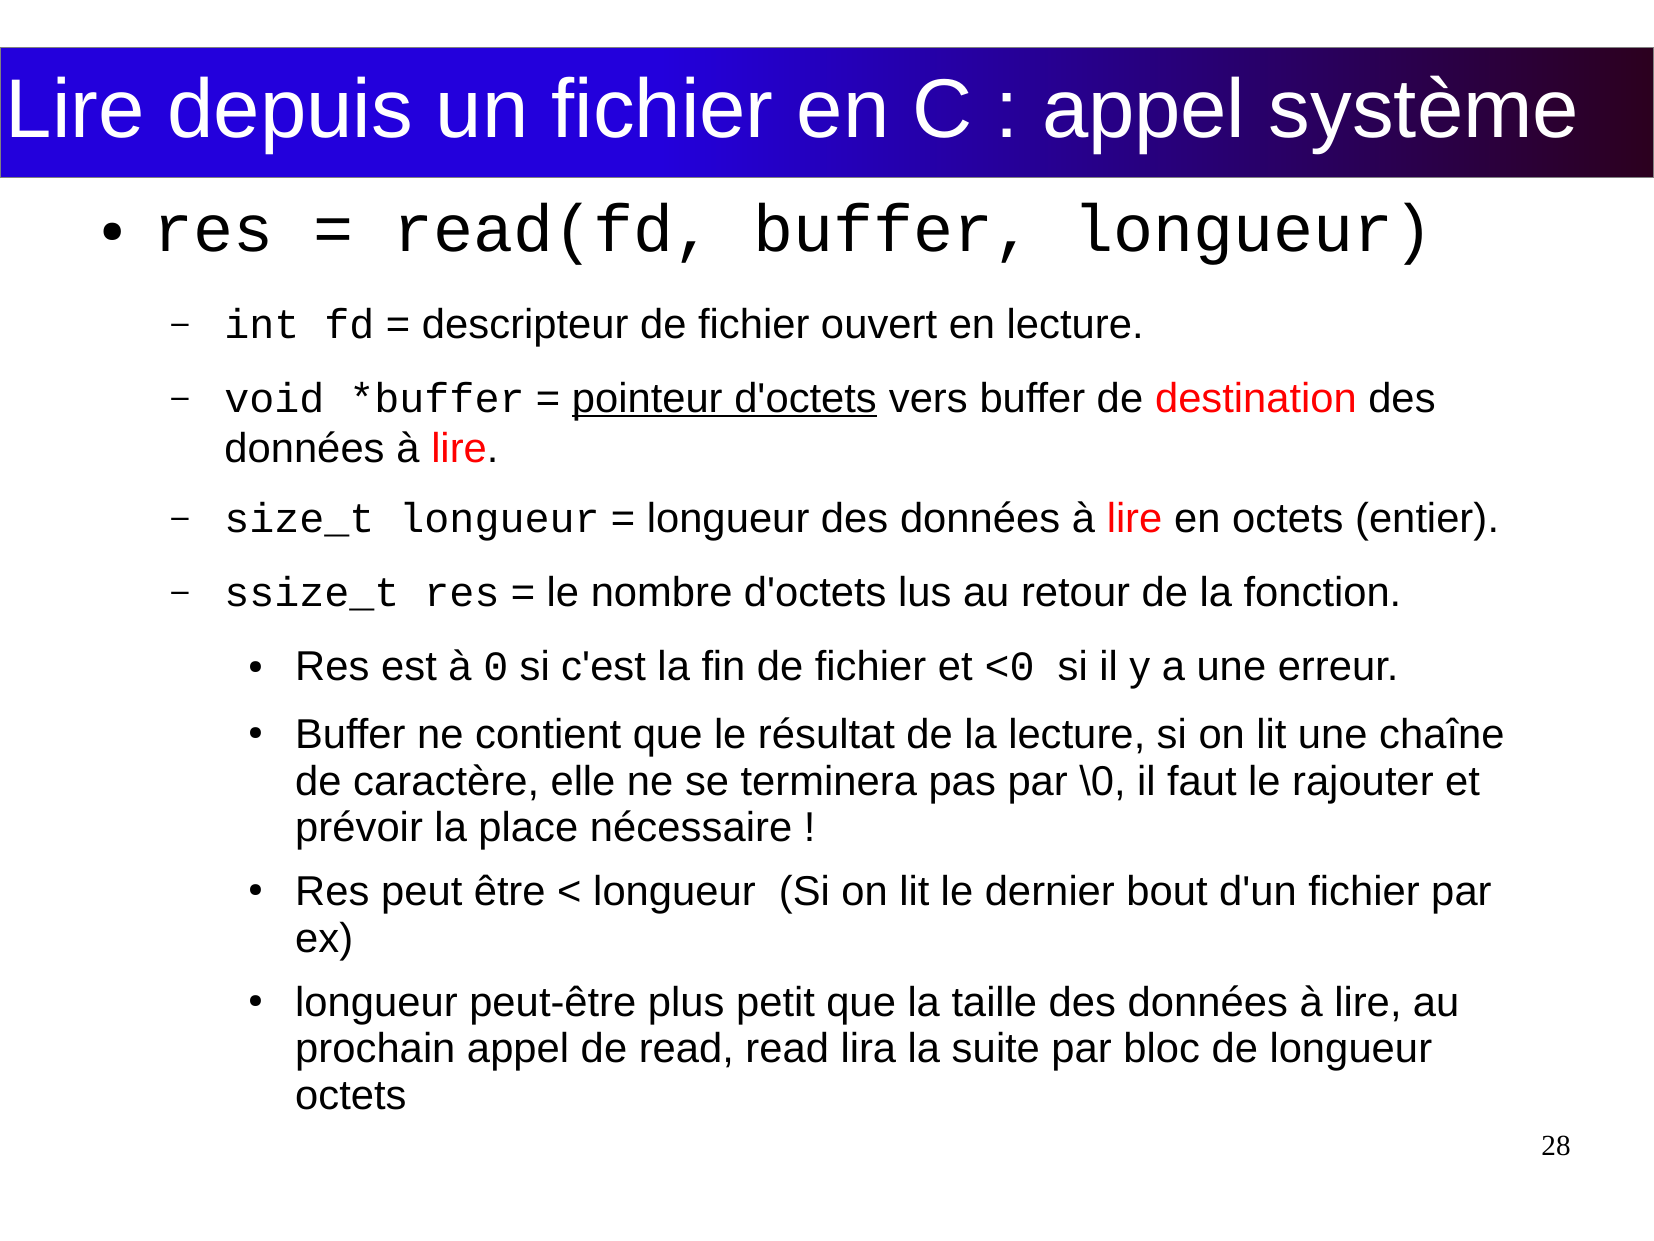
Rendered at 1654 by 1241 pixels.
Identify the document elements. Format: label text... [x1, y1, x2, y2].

list res = read(fd, buffer, longueur) int fd = descripteur de fichier ouvert en lecture. void *buffer = pointeur d'octets vers buffer de destination des données à lire. size_t longueur = longueur des données à lire en octets (entier). ssize_t res = le nombre d'octets lus au retour de la fonction. Res est à 0 si c'est la fin de fichier et <0 si il y a une erreur. Buffer ne contient que le résultat de la lecture, si on lit une chaîne de caractère, elle ne se terminera pas par \0, il faut le rajouter et prévoir la place nécessaire ! Res peut être < longueur (Si on lit le dernier bout d'un fichier par ex) longueur peut-être plus petit que la taille des données à lire, au prochain appel de read, read lira la suite par bloc de longueur octets [82, 195, 1538, 1146]
title Lire depuis un fichier en C : appel système [5, 5, 1654, 213]
